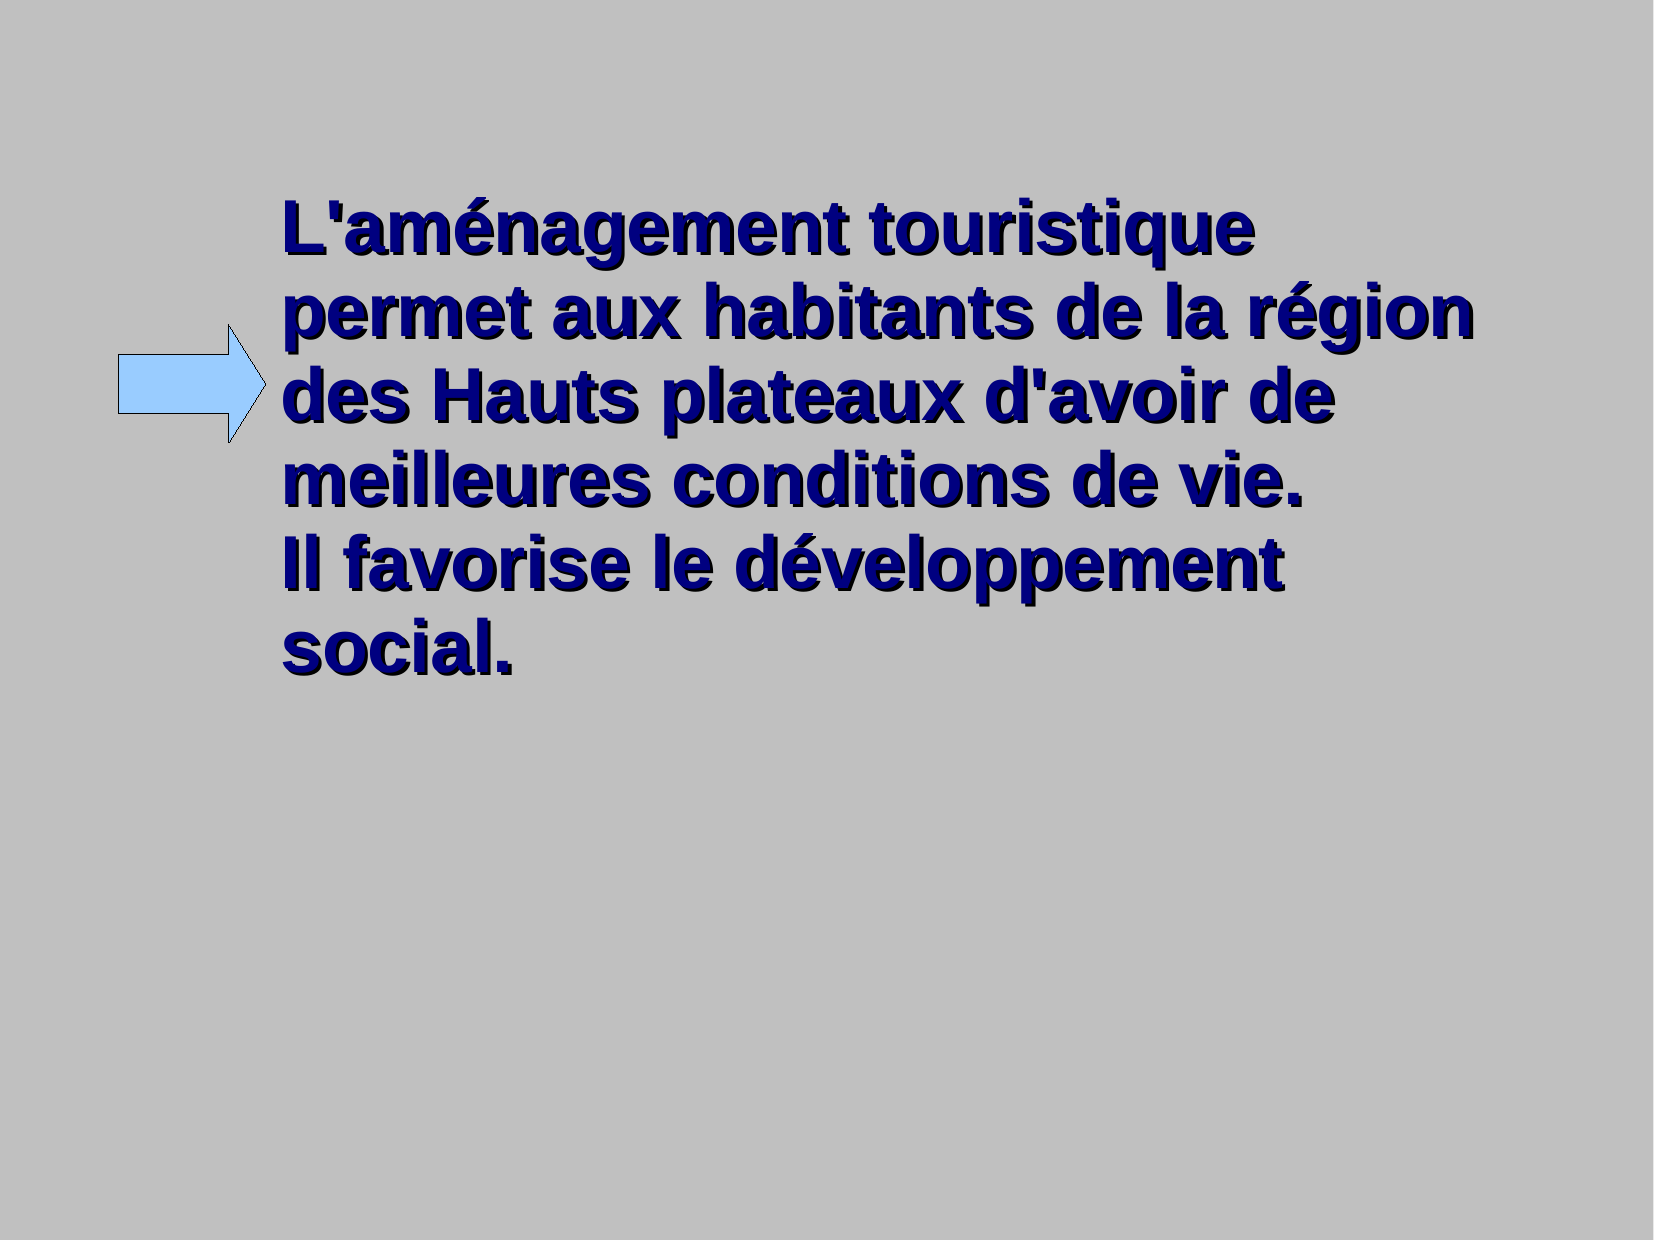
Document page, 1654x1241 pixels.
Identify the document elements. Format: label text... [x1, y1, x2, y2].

text_box L'aménagement touristique permet aux habitants de la région des Hauts plateaux d'avoir de meilleures conditions de vie. Il favorise le développement social. [265, 177, 1536, 696]
text_box [118, 324, 266, 443]
